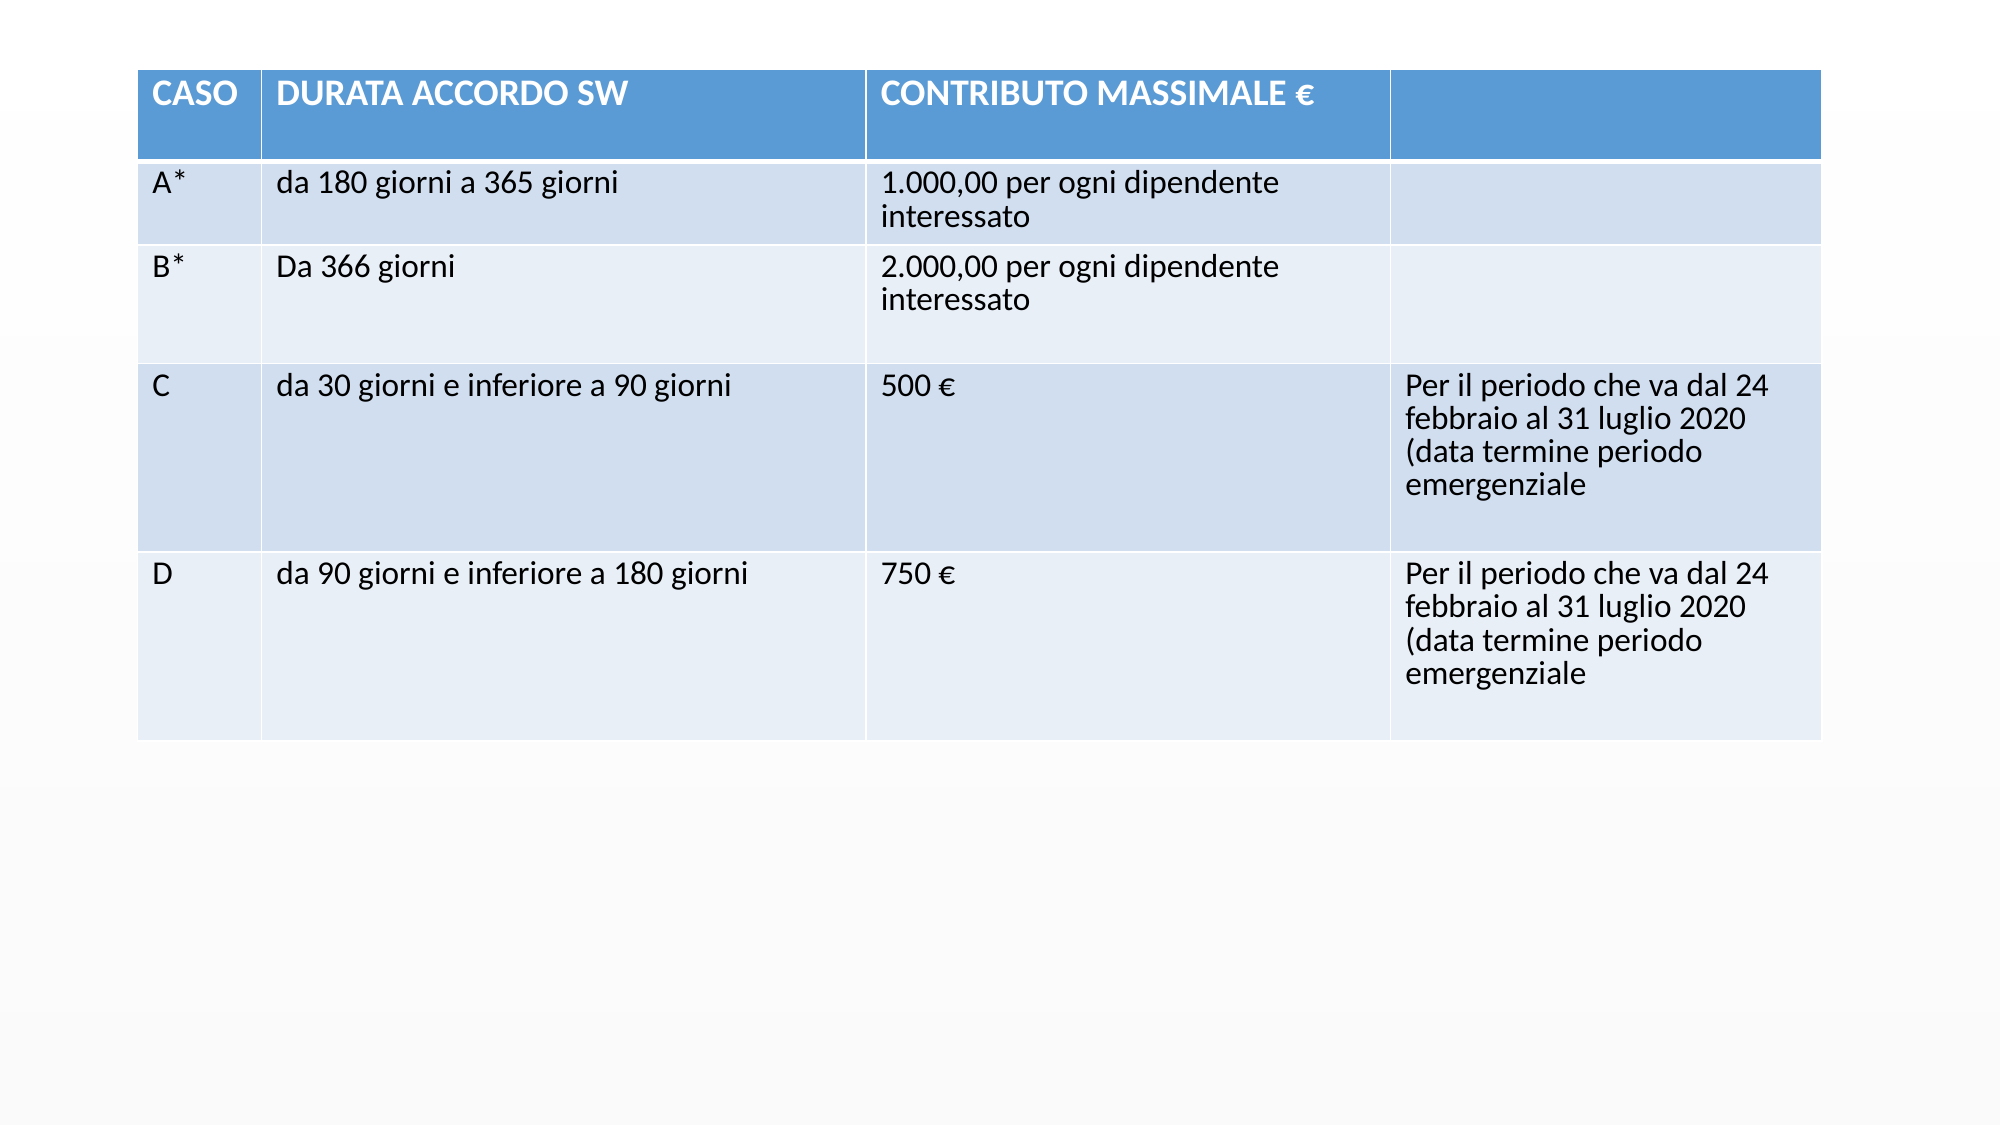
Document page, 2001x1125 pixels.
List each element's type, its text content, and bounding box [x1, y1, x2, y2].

table_header DURATA ACCORDO SW [262, 70, 865, 159]
table_cell 500 € [867, 364, 1390, 551]
table_cell C [138, 364, 261, 551]
table_cell B* [138, 246, 261, 363]
table_cell [1391, 164, 1821, 244]
table_cell da 180 giorni a 365 giorni [262, 164, 865, 244]
table_cell A* [138, 164, 261, 244]
table_header CONTRIBUTO MASSIMALE € [867, 70, 1390, 159]
table_cell Da 366 giorni [262, 246, 865, 363]
table_cell 2.000,00 per ogni dipendente interessato [867, 246, 1390, 363]
table_cell D [138, 553, 261, 740]
table_cell Per il periodo che va dal 24 febbraio al 31 luglio 2020 (data termine periodo emergenziale [1391, 364, 1821, 551]
table_header [1391, 70, 1821, 159]
table_cell [1391, 246, 1821, 363]
table_cell da 90 giorni e inferiore a 180 giorni [262, 553, 865, 740]
table_cell 750 € [867, 553, 1390, 740]
table_cell da 30 giorni e inferiore a 90 giorni [262, 364, 865, 551]
table_cell 1.000,00 per ogni dipendente interessato [867, 164, 1390, 244]
table_header CASO [138, 70, 261, 159]
table_cell Per il periodo che va dal 24 febbraio al 31 luglio 2020 (data termine periodo emergenziale [1391, 553, 1821, 740]
